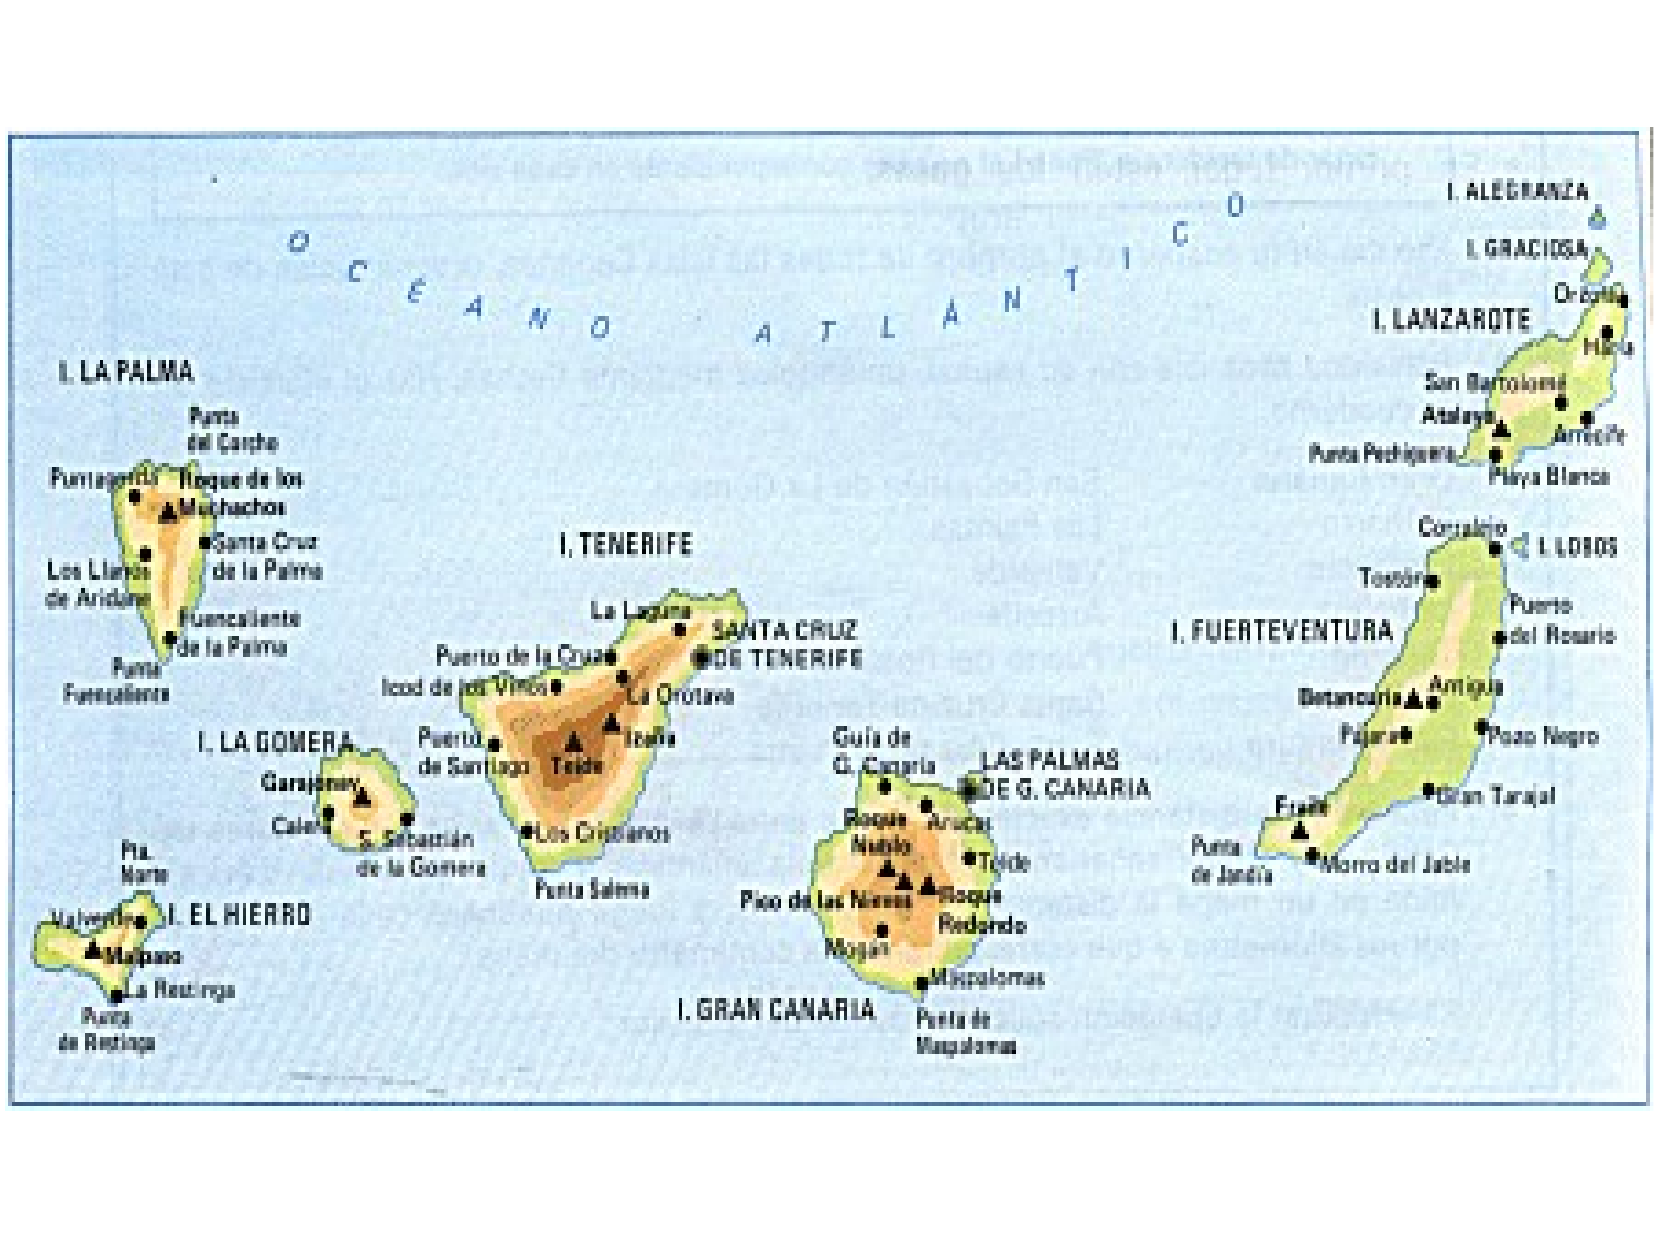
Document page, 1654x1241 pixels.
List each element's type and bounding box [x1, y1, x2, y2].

picture [5, 127, 1654, 1111]
